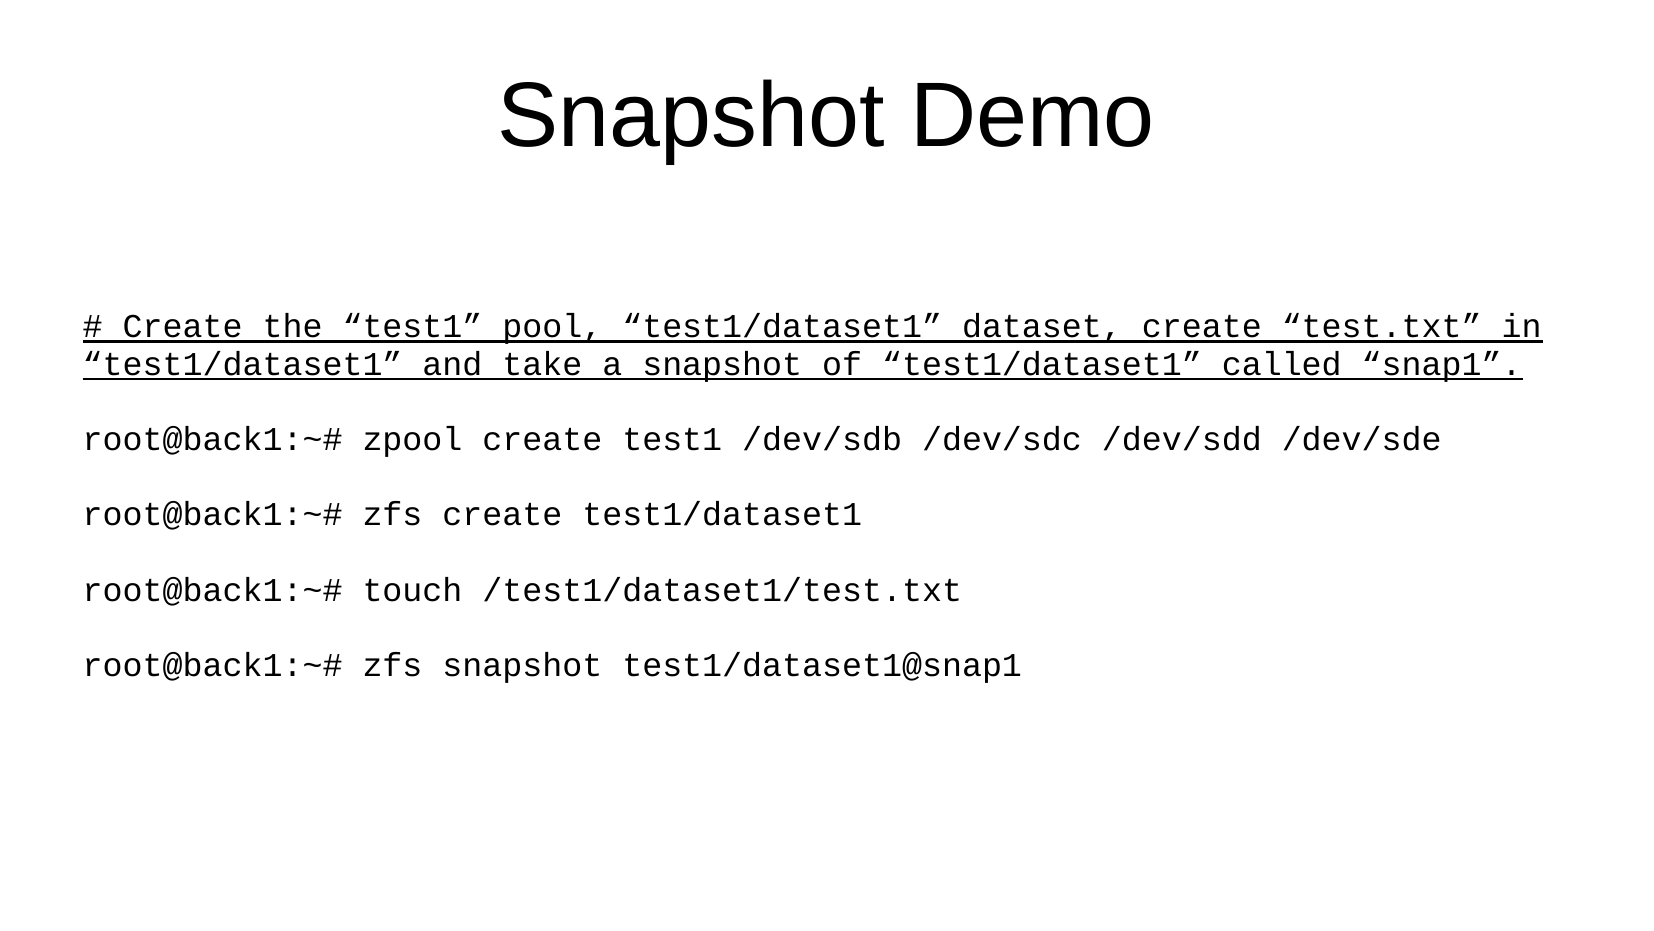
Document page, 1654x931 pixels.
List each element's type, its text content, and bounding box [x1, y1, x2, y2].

title Snapshot Demo [82, 37, 1571, 193]
subtitle # Create the “test1” pool, “test1/dataset1” dataset, create “test.txt” in “test1/dataset1” and take a snapshot of “test1/dataset1” called “snap1”. root@back1:~# zpool create test1 /dev/sdb /dev/sdc /dev/sdd /dev/sde root@back1:~# zfs create test1/dataset1 root@back1:~# touch /test1/dataset1/test.txt root@back1:~# zfs snapshot test1/dataset1@snap1 [82, 228, 1571, 768]
